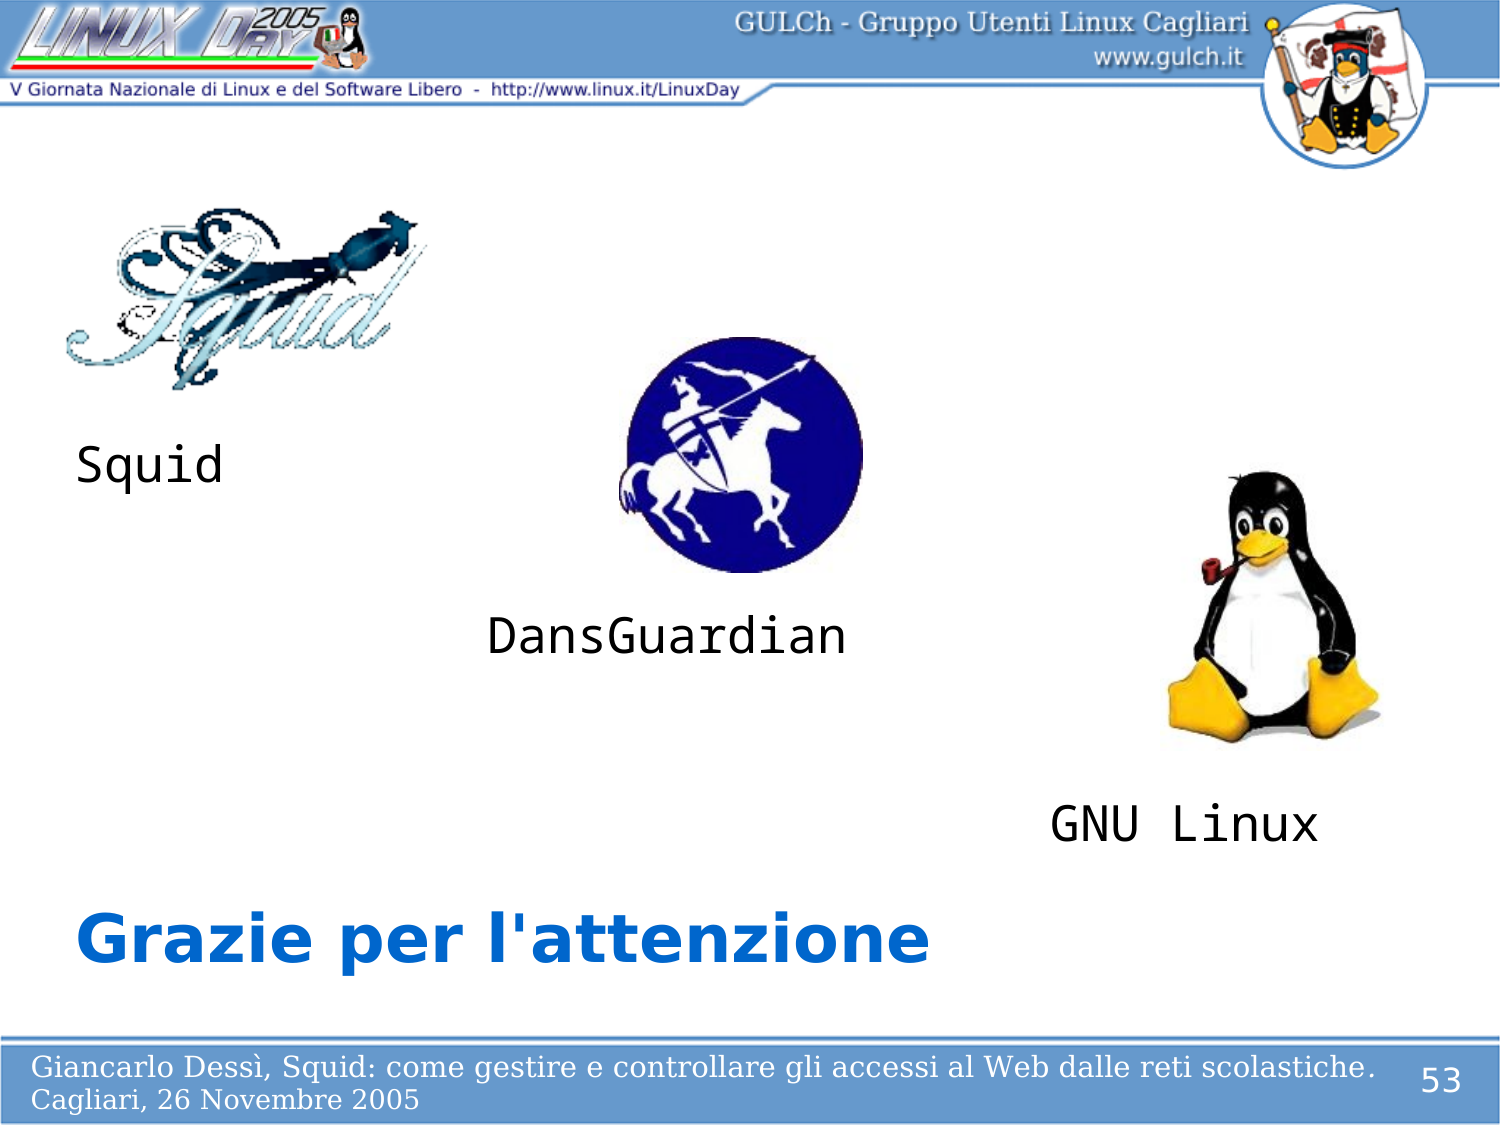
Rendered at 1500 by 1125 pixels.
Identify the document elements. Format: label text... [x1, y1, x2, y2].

text_box DansGuardian [487, 600, 848, 659]
picture [0, 0, 1500, 1125]
text_box GNU Linux [1050, 787, 1321, 846]
text_box Grazie per l'attenzione [75, 900, 932, 978]
text_box Squid [74, 429, 226, 488]
